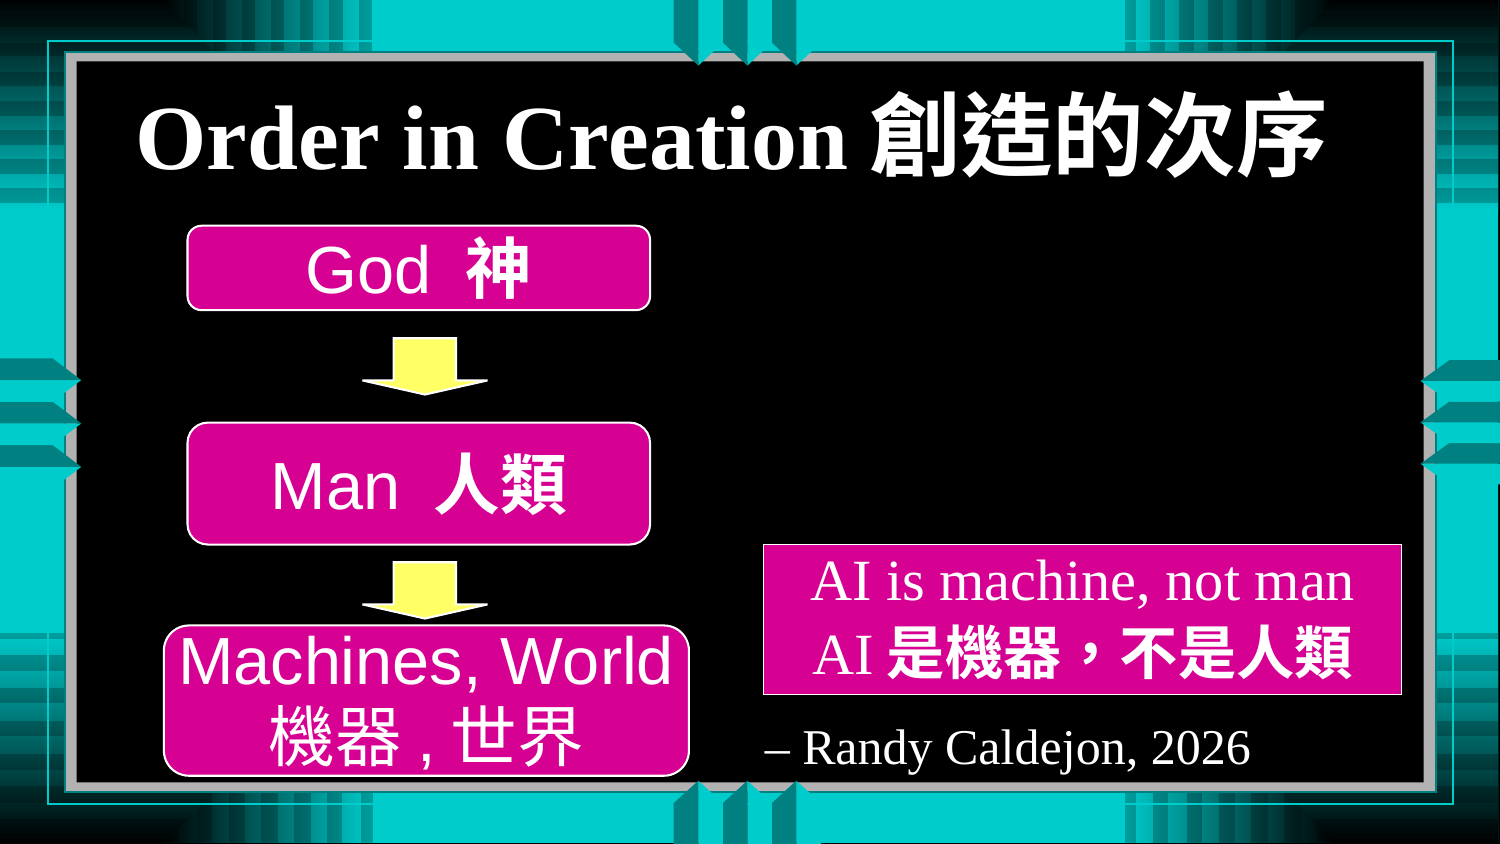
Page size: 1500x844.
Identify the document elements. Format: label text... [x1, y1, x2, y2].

text_box – Randy Caldejon, 2026 [750, 712, 1388, 788]
text_box God 神 [187, 225, 651, 311]
text_box Machines, World 機器,世界 [163, 625, 689, 776]
text_box [362, 338, 488, 395]
text_box [362, 562, 488, 619]
title Order in Creation創造的次序 [99, 63, 1388, 205]
text_box AI is machine, not man AI是機器，不是人類 [763, 544, 1402, 695]
text_box Man 人類 [187, 422, 651, 545]
